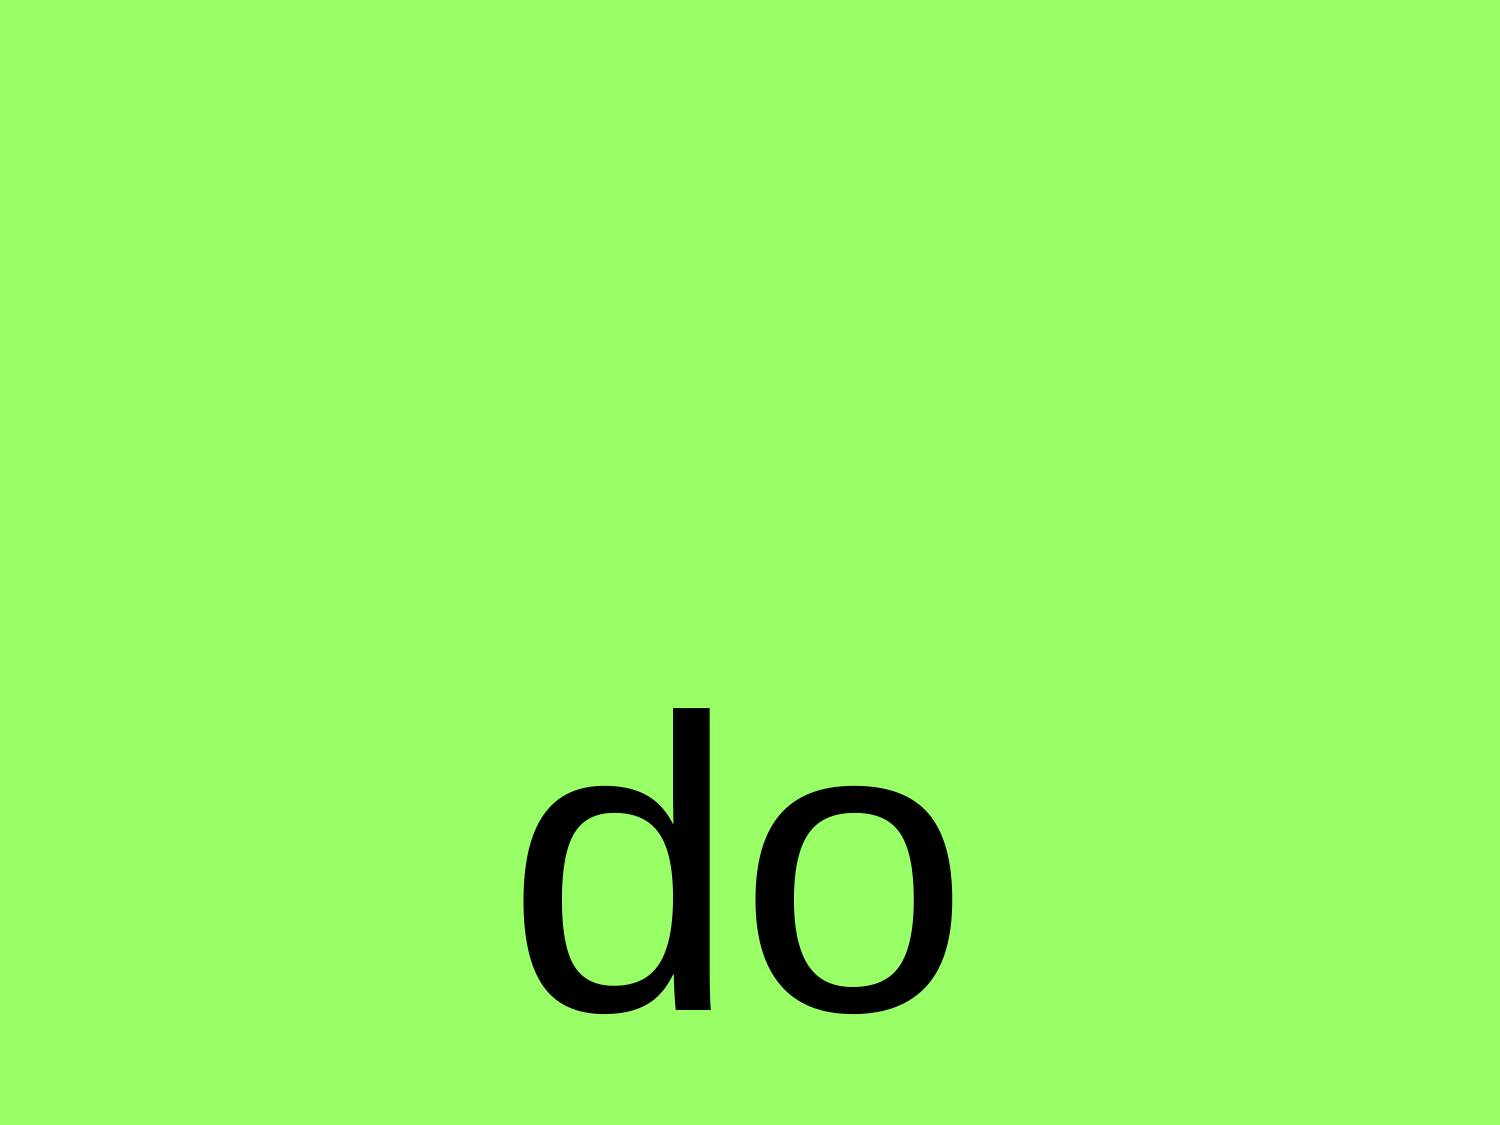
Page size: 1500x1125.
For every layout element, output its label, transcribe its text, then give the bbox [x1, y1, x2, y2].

subtitle do [76, 586, 1400, 1102]
